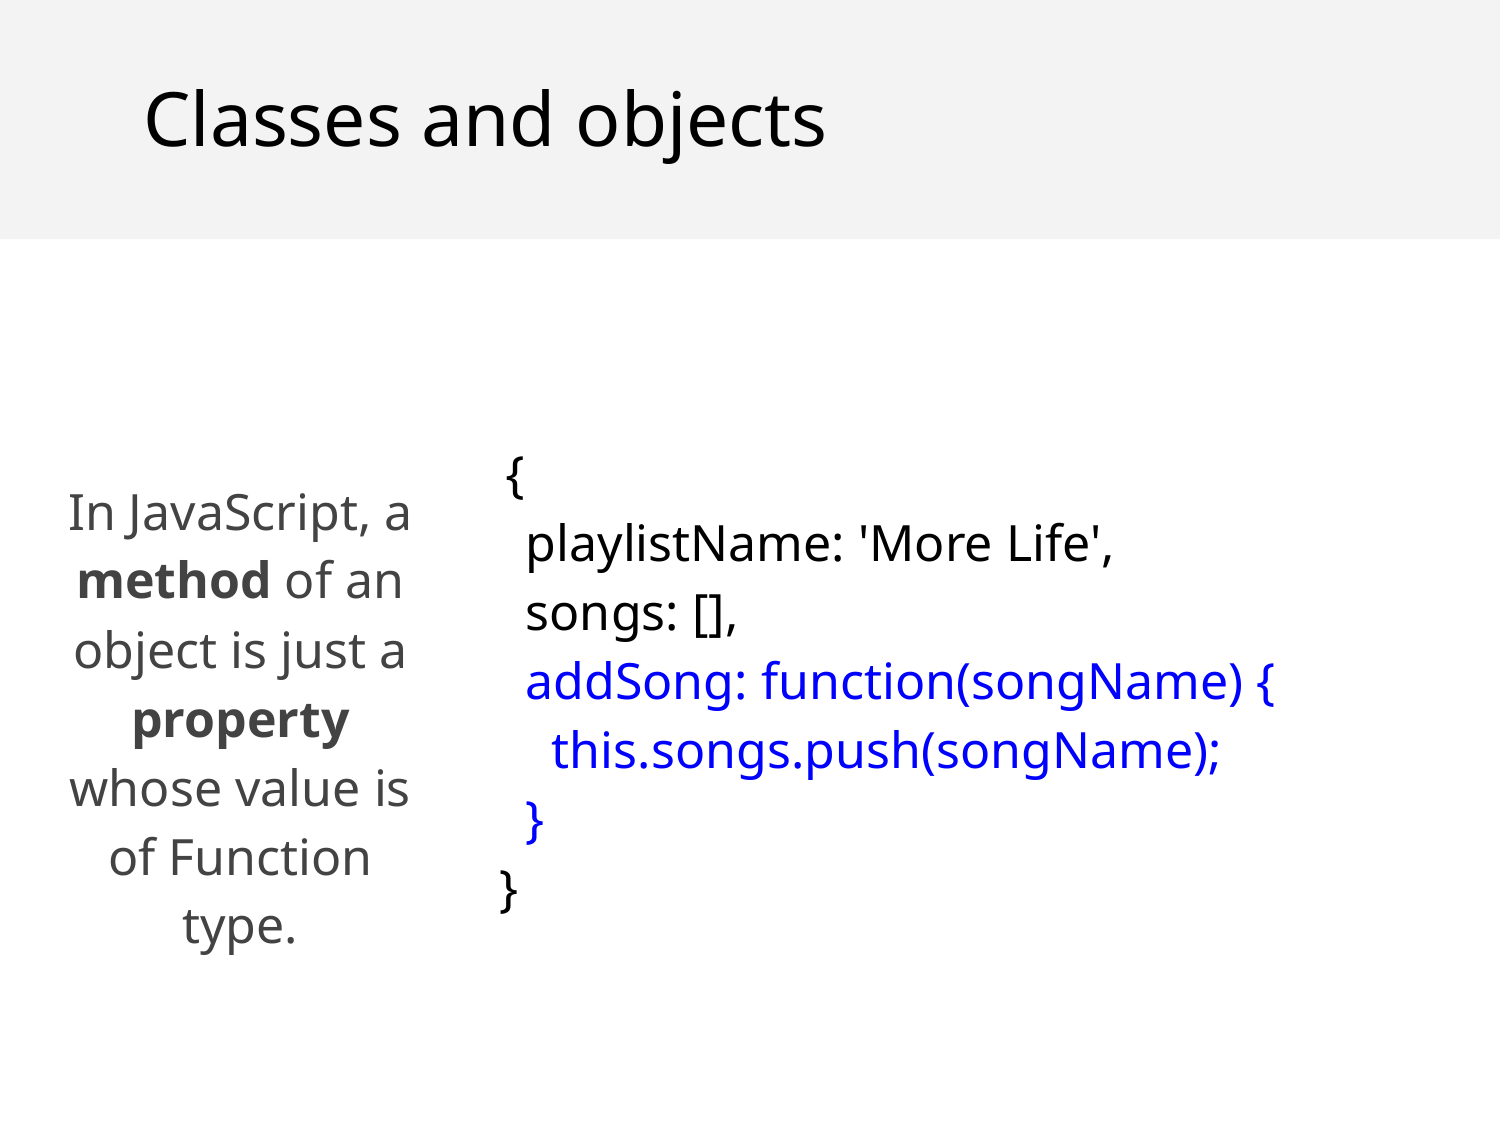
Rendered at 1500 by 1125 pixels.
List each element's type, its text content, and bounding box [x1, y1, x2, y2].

list In JavaScript, a method of an object is just a property whose value is of Function type. [34, 456, 447, 1017]
title Classes and objects [128, 56, 1372, 183]
text_box { playlistName: 'More Life', songs: [], addSong: function(songName) { this.songs.push(songName); } } [484, 418, 1443, 950]
